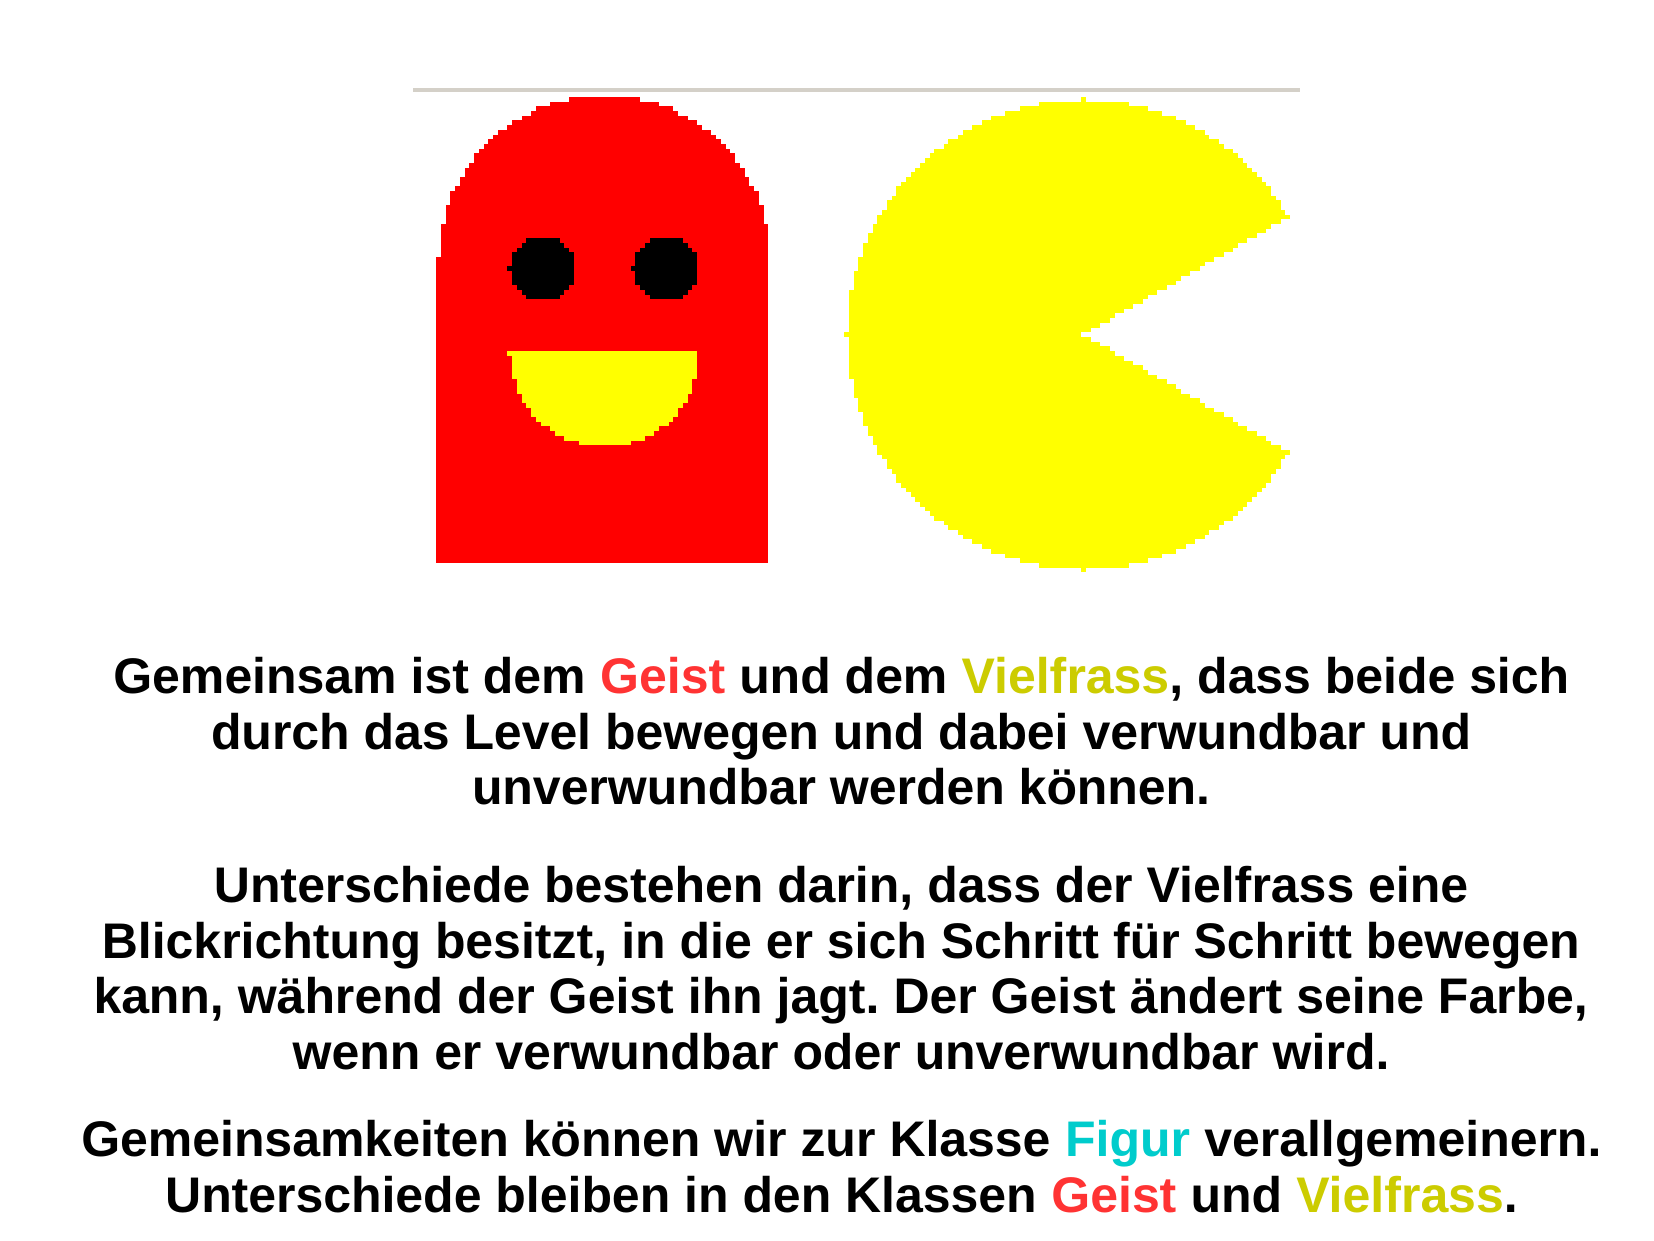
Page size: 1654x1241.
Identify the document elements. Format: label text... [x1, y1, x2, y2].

text_box Gemeinsam ist dem Geist und dem Vielfrass, dass beide sich durch das Level bewegen und dabei verwundbar und unverwundbar werden können. [59, 640, 1625, 827]
picture [413, 88, 1300, 620]
text_box Gemeinsamkeiten können wir zur Klasse Figur verallgemeinern. Unterschiede bleiben in den Klassen Geist und Vielfrass. [59, 1104, 1625, 1234]
text_box Unterschiede bestehen darin, dass der Vielfrass eine Blickrichtung besitzt, in die er sich Schritt für Schritt bewegen kann, während der Geist ihn jagt. Der Geist ändert seine Farbe, wenn er verwundbar oder unverwundbar wird. [59, 849, 1625, 1093]
